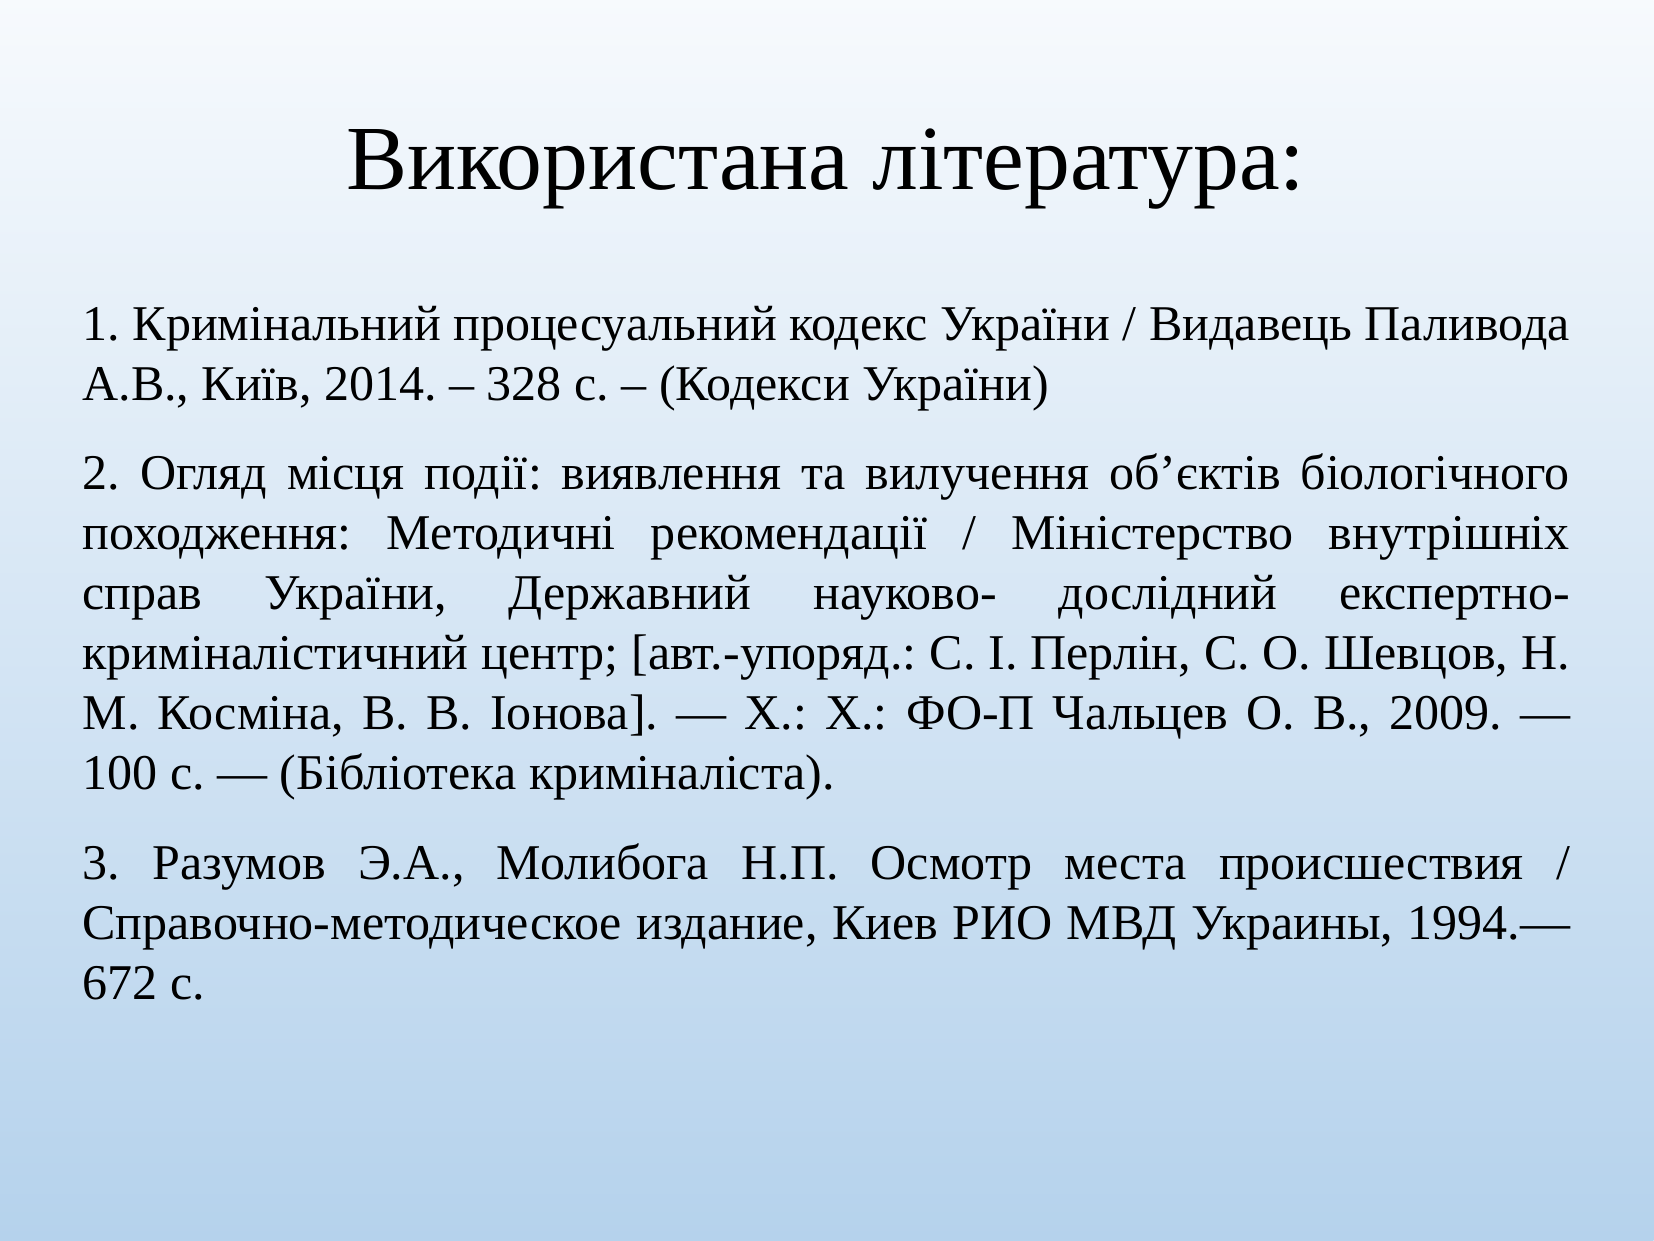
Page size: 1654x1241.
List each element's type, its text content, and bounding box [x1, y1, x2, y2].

list 1. Кримінальний процесуальний кодекс України / Видавець Паливода А.В., Київ, 2014. – 328 с. – (Кодекси України) 2. Огляд місця події: виявлення та вилучення об’єктів біологічного походження: Методичні рекомендації / Міністерство внутрішніх справ України, Державний науково- дослідний експертно-криміналістичний центр; [авт.-упоряд.: С. І. Перлін, С. О. Шевцов, Н. М. Косміна, В. В. Іонова]. — Х.: Х.: ФО-П Чальцев О. В., 2009. — 100 с. — (Бібліотека криміналіста). 3. Разумов Э.А., Молибога Н.П. Осмотр места происшествия / Справочно-методическое издание, Киев РИО МВД Украины, 1994.— 672 с. [82, 290, 1571, 1109]
title Використана література: [82, 49, 1571, 257]
